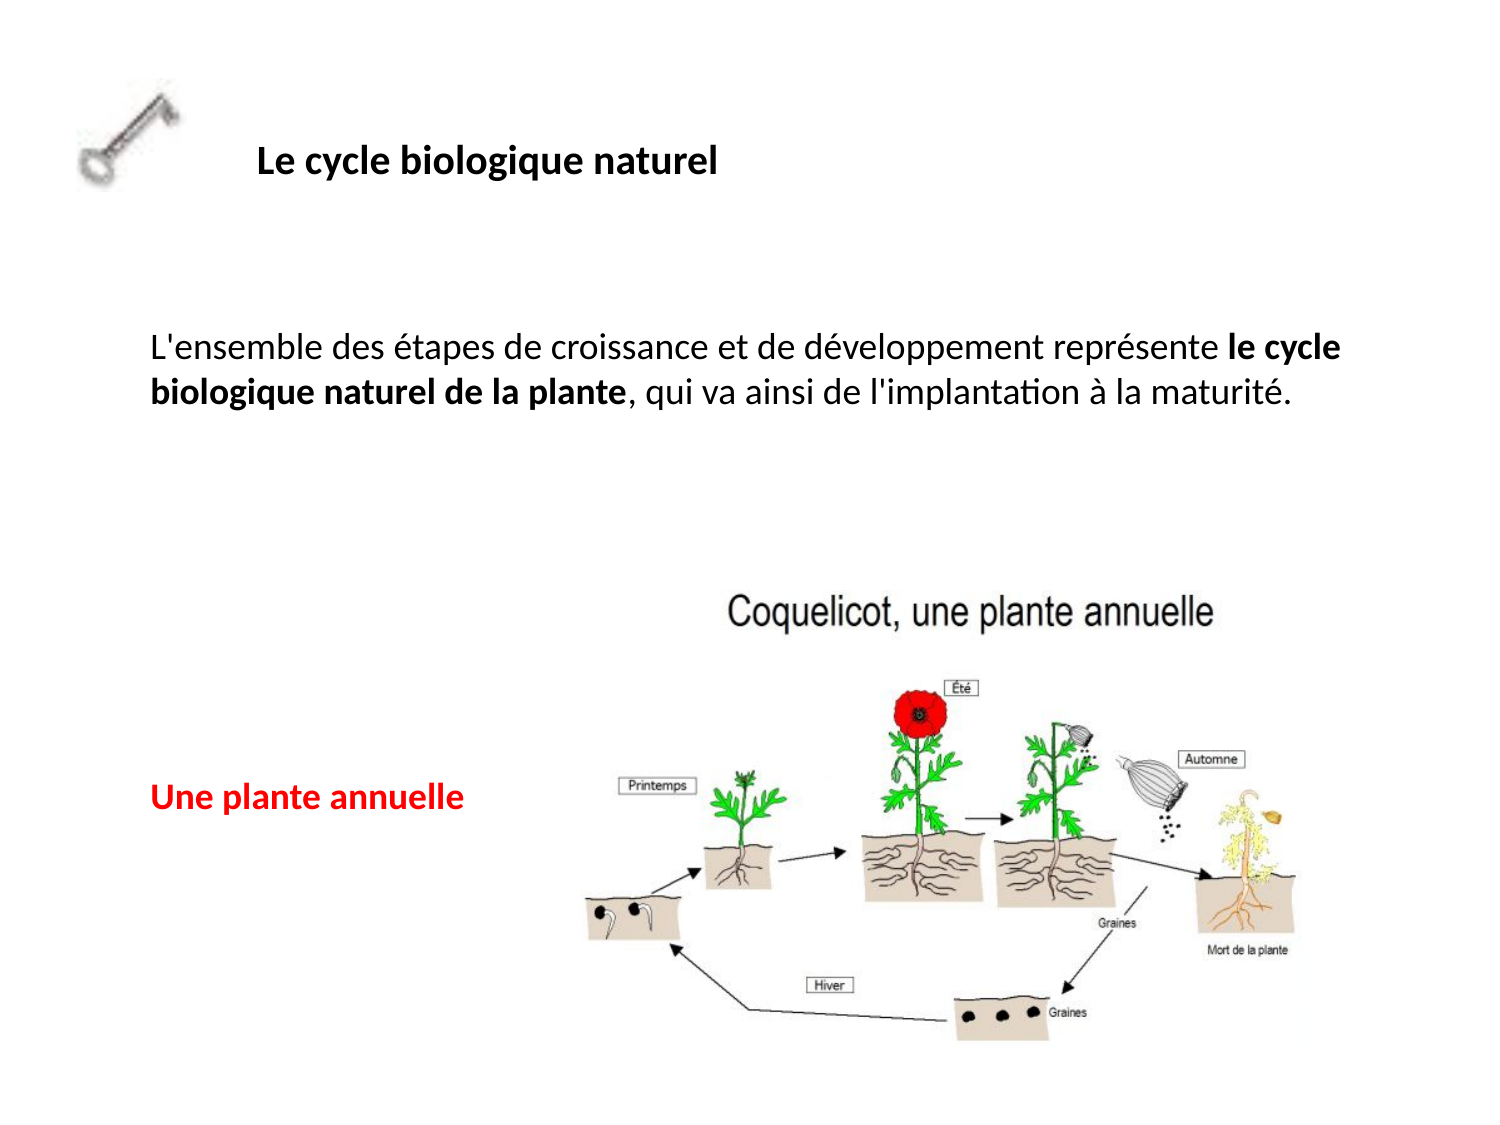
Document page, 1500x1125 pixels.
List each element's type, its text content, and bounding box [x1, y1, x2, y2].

picture [561, 590, 1312, 1047]
picture [76, 78, 187, 192]
text_box Le cycle biologique naturel [242, 125, 1176, 191]
text_box L'ensemble des étapes de croissance et de développement représente le cycle biologique naturel de la plante, qui va ainsi de l'implantation à la maturité. Une plante annuelle [135, 314, 1365, 1050]
